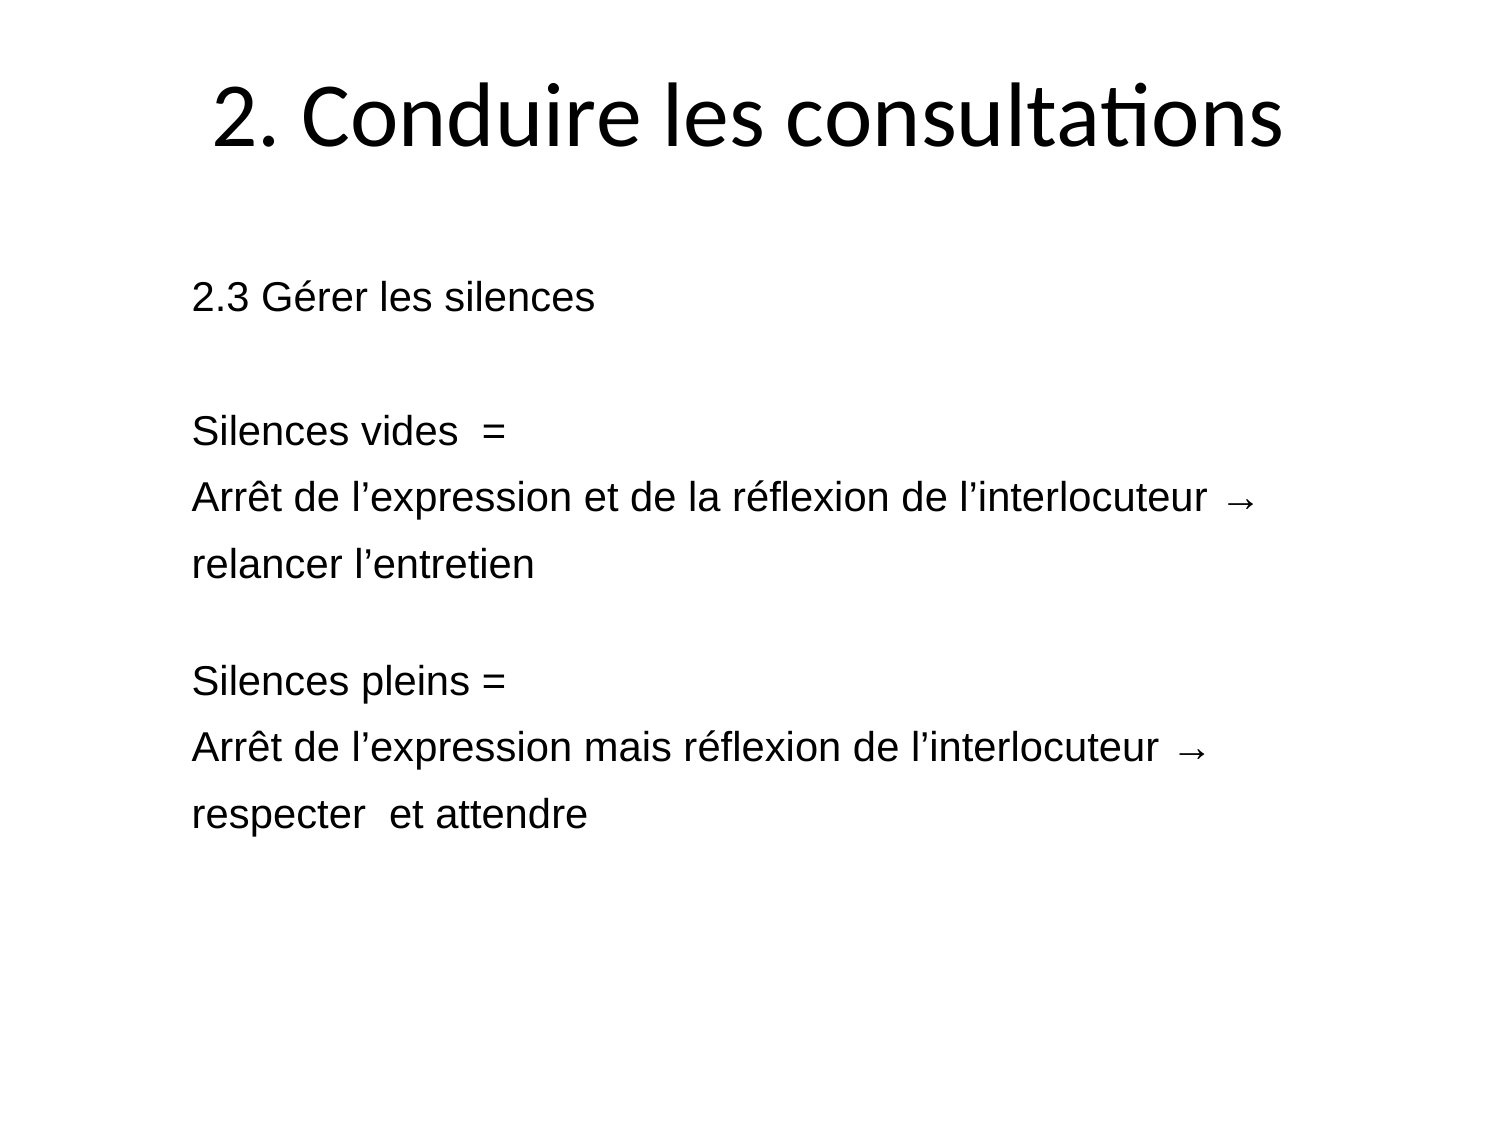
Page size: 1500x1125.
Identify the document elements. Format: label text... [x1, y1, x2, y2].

title 2. Conduire les consultations [75, 47, 1422, 262]
list 2.3 Gérer les silences Silences vides = Arrêt de l’expression et de la réflexion de l’interlocuteur → relancer l’entretien Silences pleins = Arrêt de l’expression mais réflexion de l’interlocuteur → respecter et attendre [75, 262, 1422, 1002]
